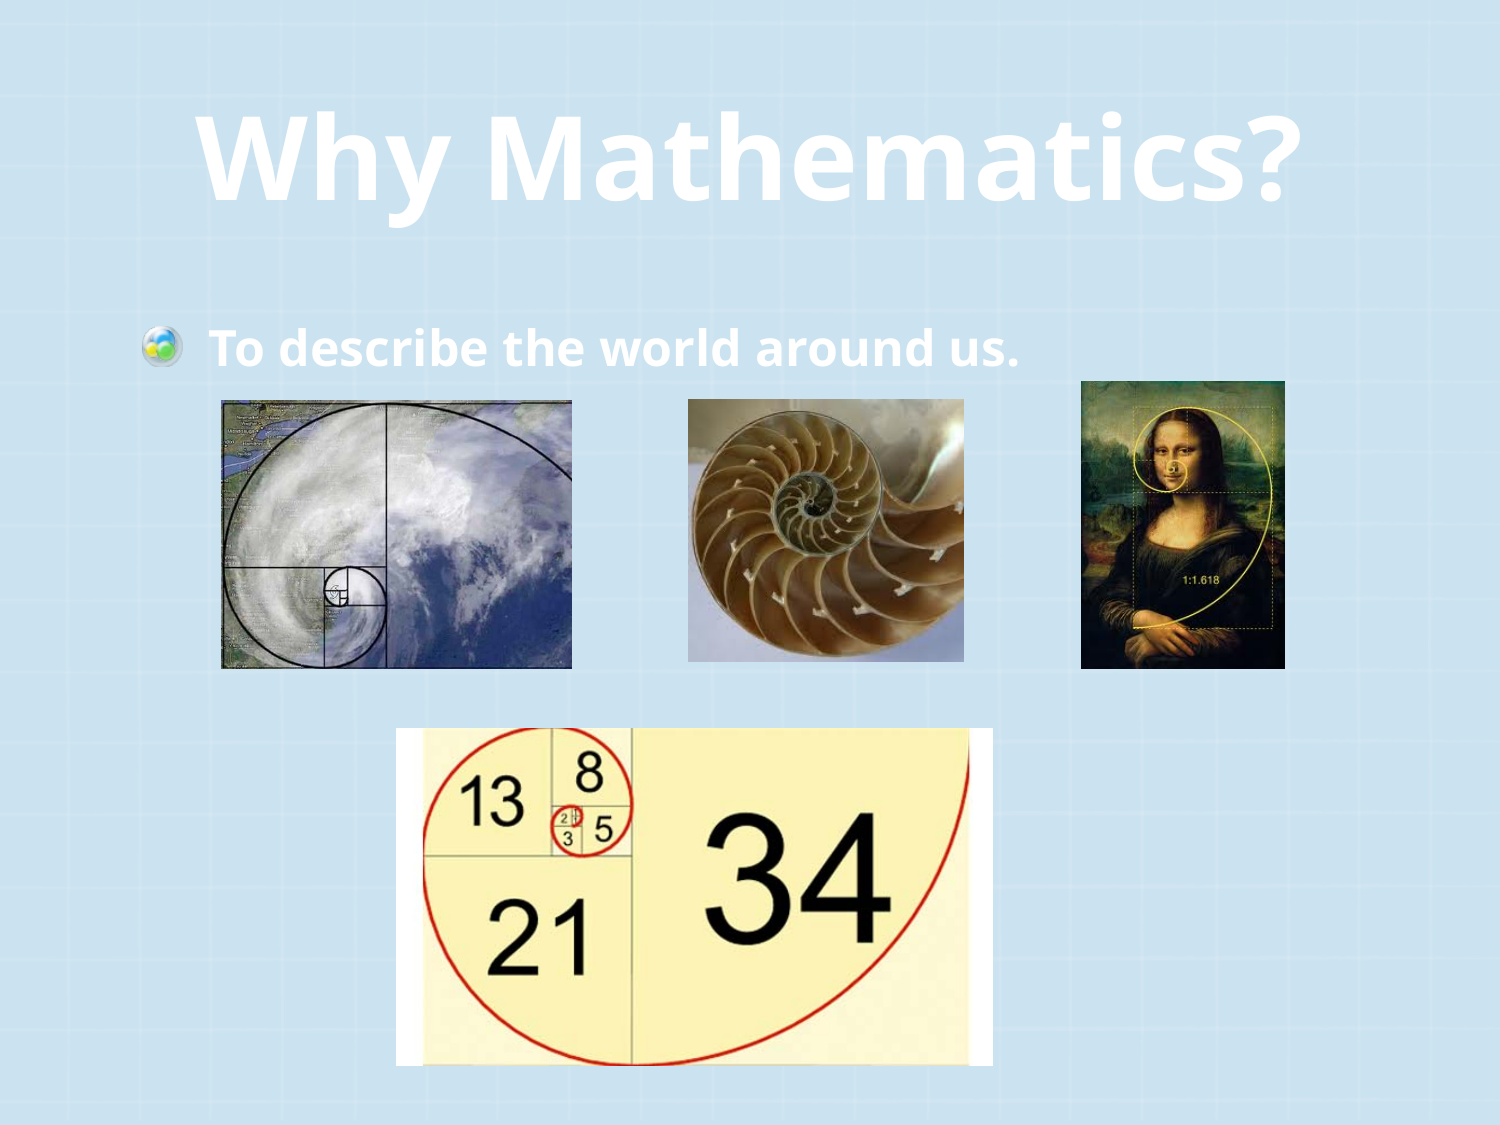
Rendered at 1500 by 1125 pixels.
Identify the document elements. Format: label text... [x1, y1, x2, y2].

list To describe the world around us. [127, 308, 1372, 958]
picture [0, 0, 1500, 1125]
title Why Mathematics? [127, 17, 1372, 289]
